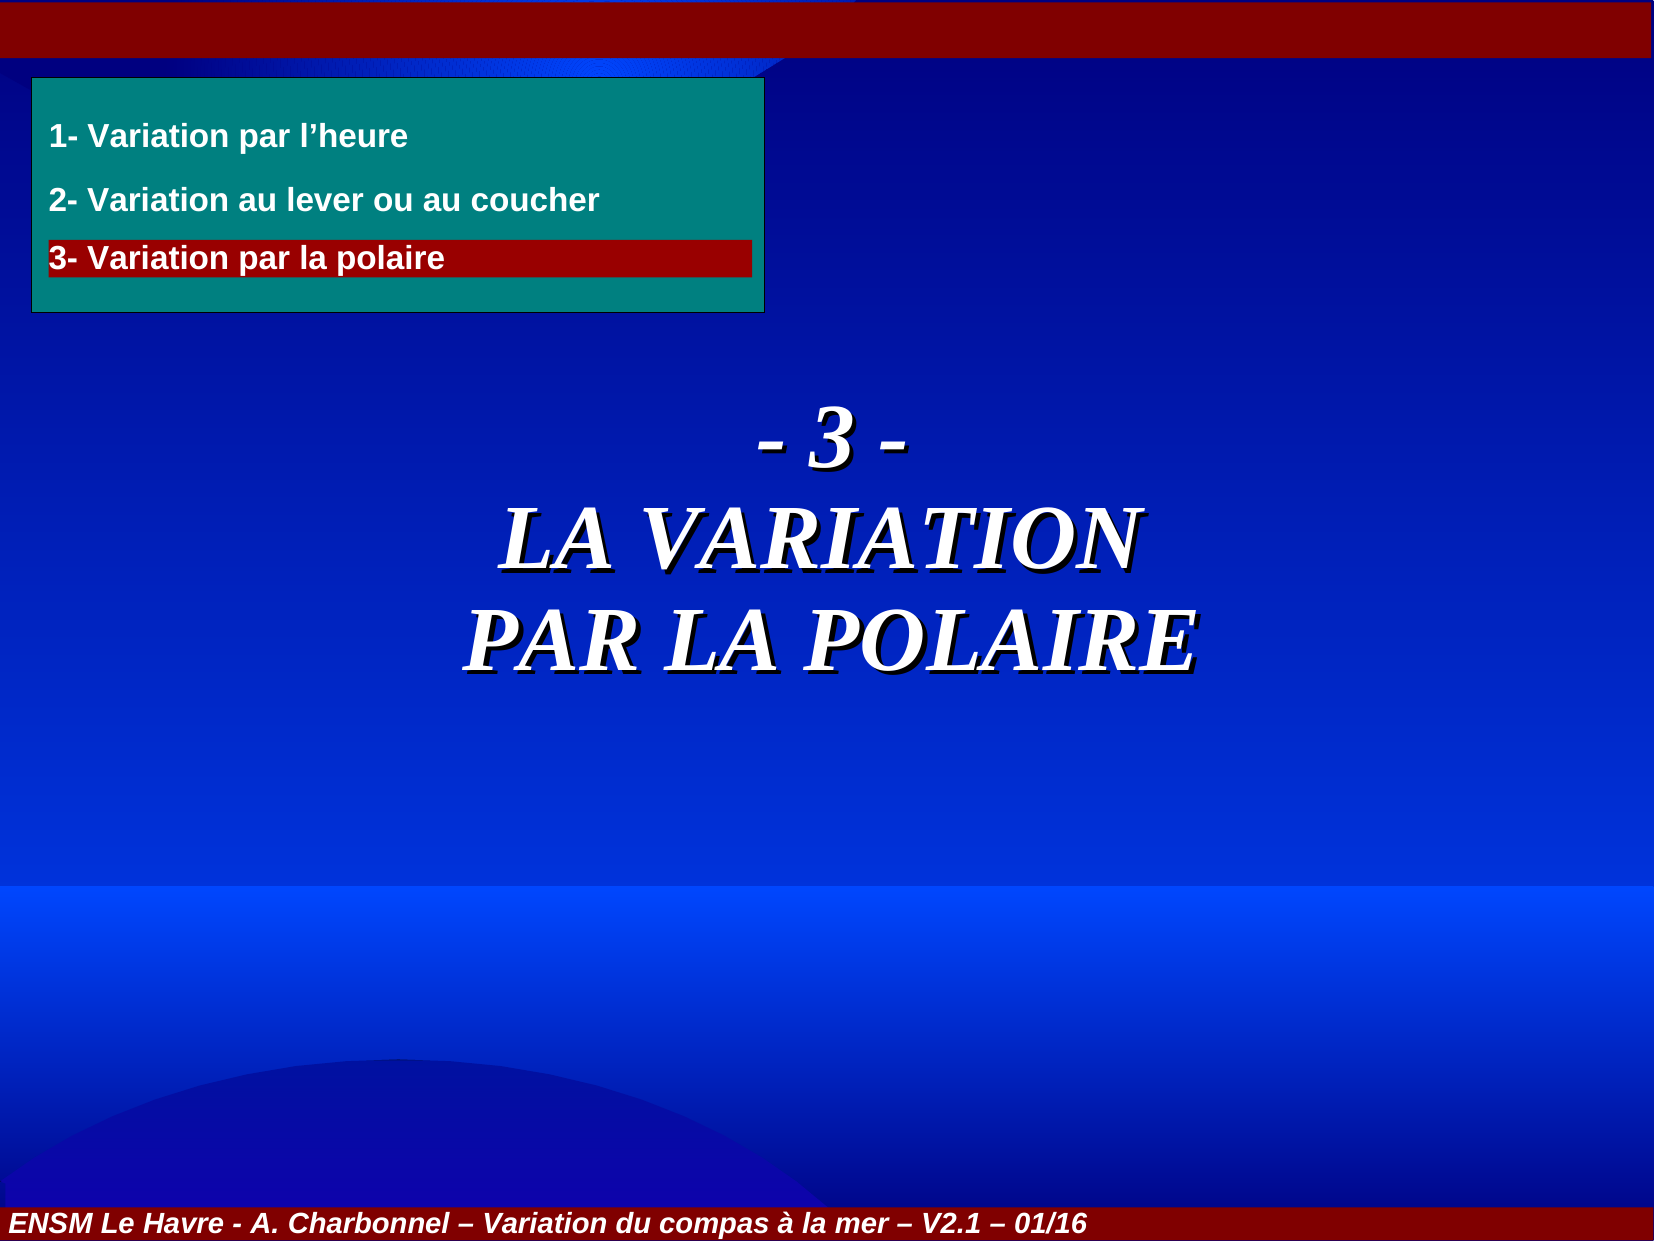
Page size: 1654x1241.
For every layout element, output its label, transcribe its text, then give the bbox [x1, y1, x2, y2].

text_box [31, 77, 765, 313]
text_box ENSM Le Havre - A. Charbonnel – Variation du compas à la mer – V2.1 – 01/16 [0, 1207, 1654, 1241]
text_box 3- Variation par la polaire [48, 239, 753, 278]
text_box 2- Variation au lever ou au coucher [48, 181, 762, 220]
text_box 1- Variation par l’heure [48, 117, 693, 162]
title - 3 - LA VARIATION PAR LA POLAIRE [88, 385, 1577, 691]
text_box [0, 2, 1652, 59]
